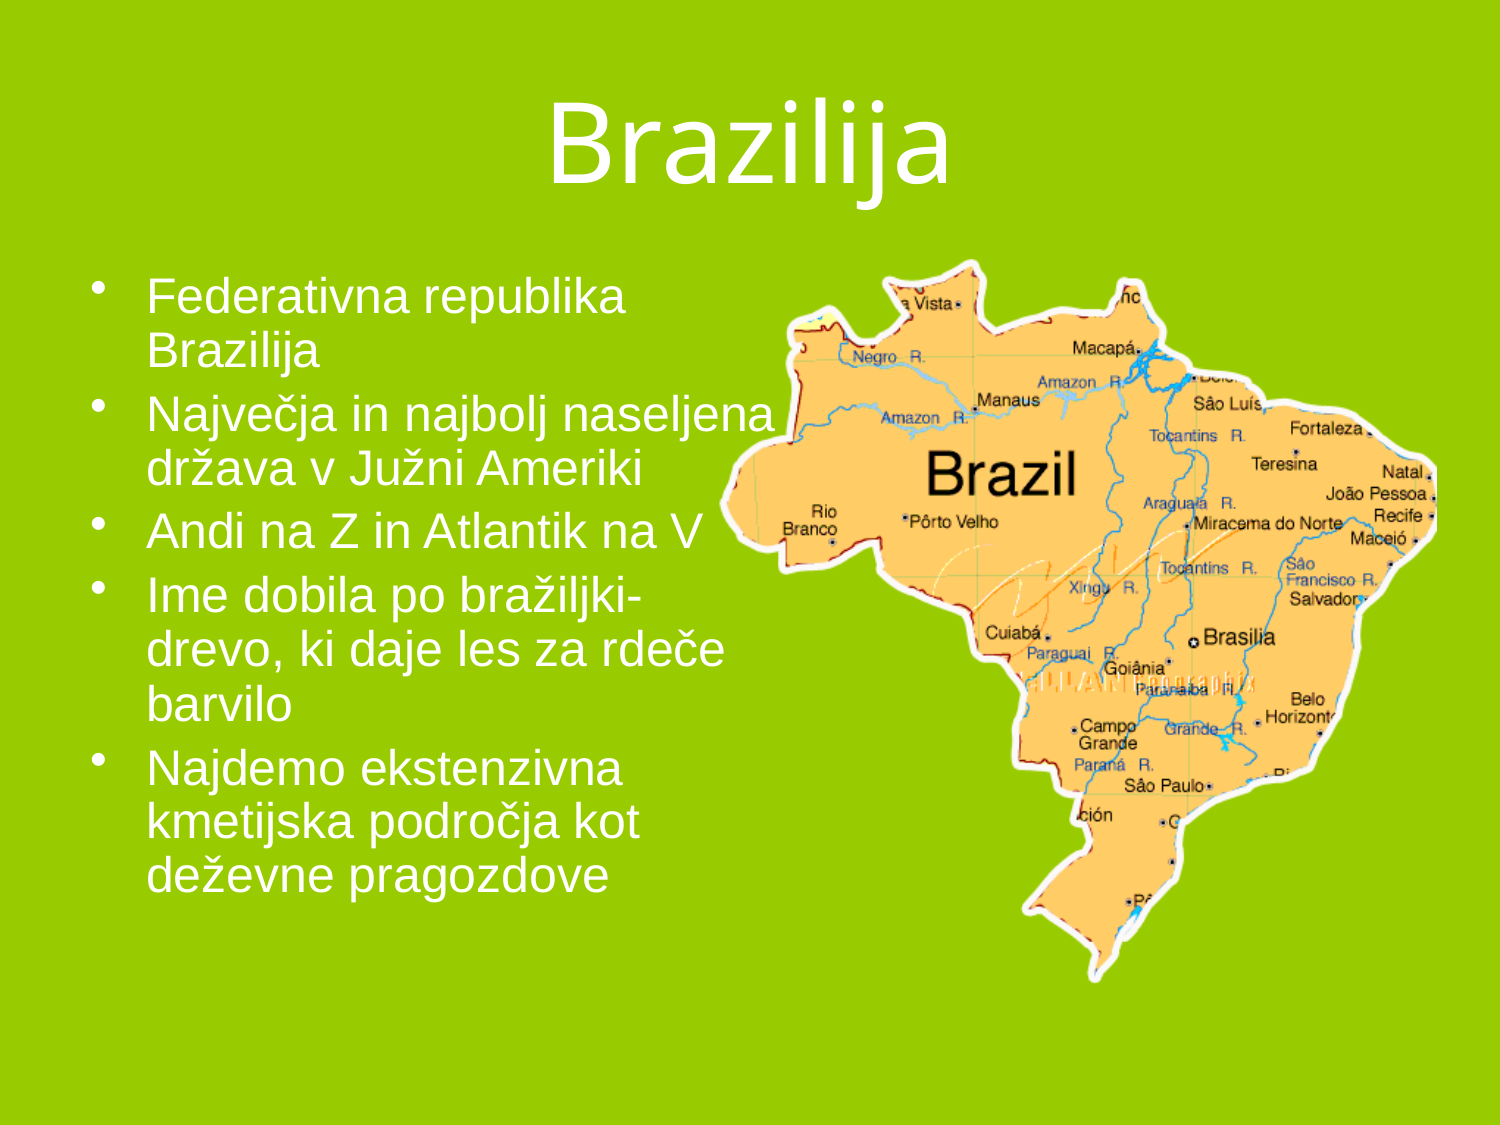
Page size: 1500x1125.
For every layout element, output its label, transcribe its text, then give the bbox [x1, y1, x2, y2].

picture [702, 255, 1437, 989]
list Federativna republika Brazilija Največja in najbolj naseljena država v Južni Ameriki Andi na Z in Atlantik na V Ime dobila po bražiljki- drevo, ki daje les za rdeče barvilo Najdemo ekstenzivna kmetijska področja kot deževne pragozdove [75, 262, 810, 1005]
title Brazilija [75, 45, 1425, 233]
